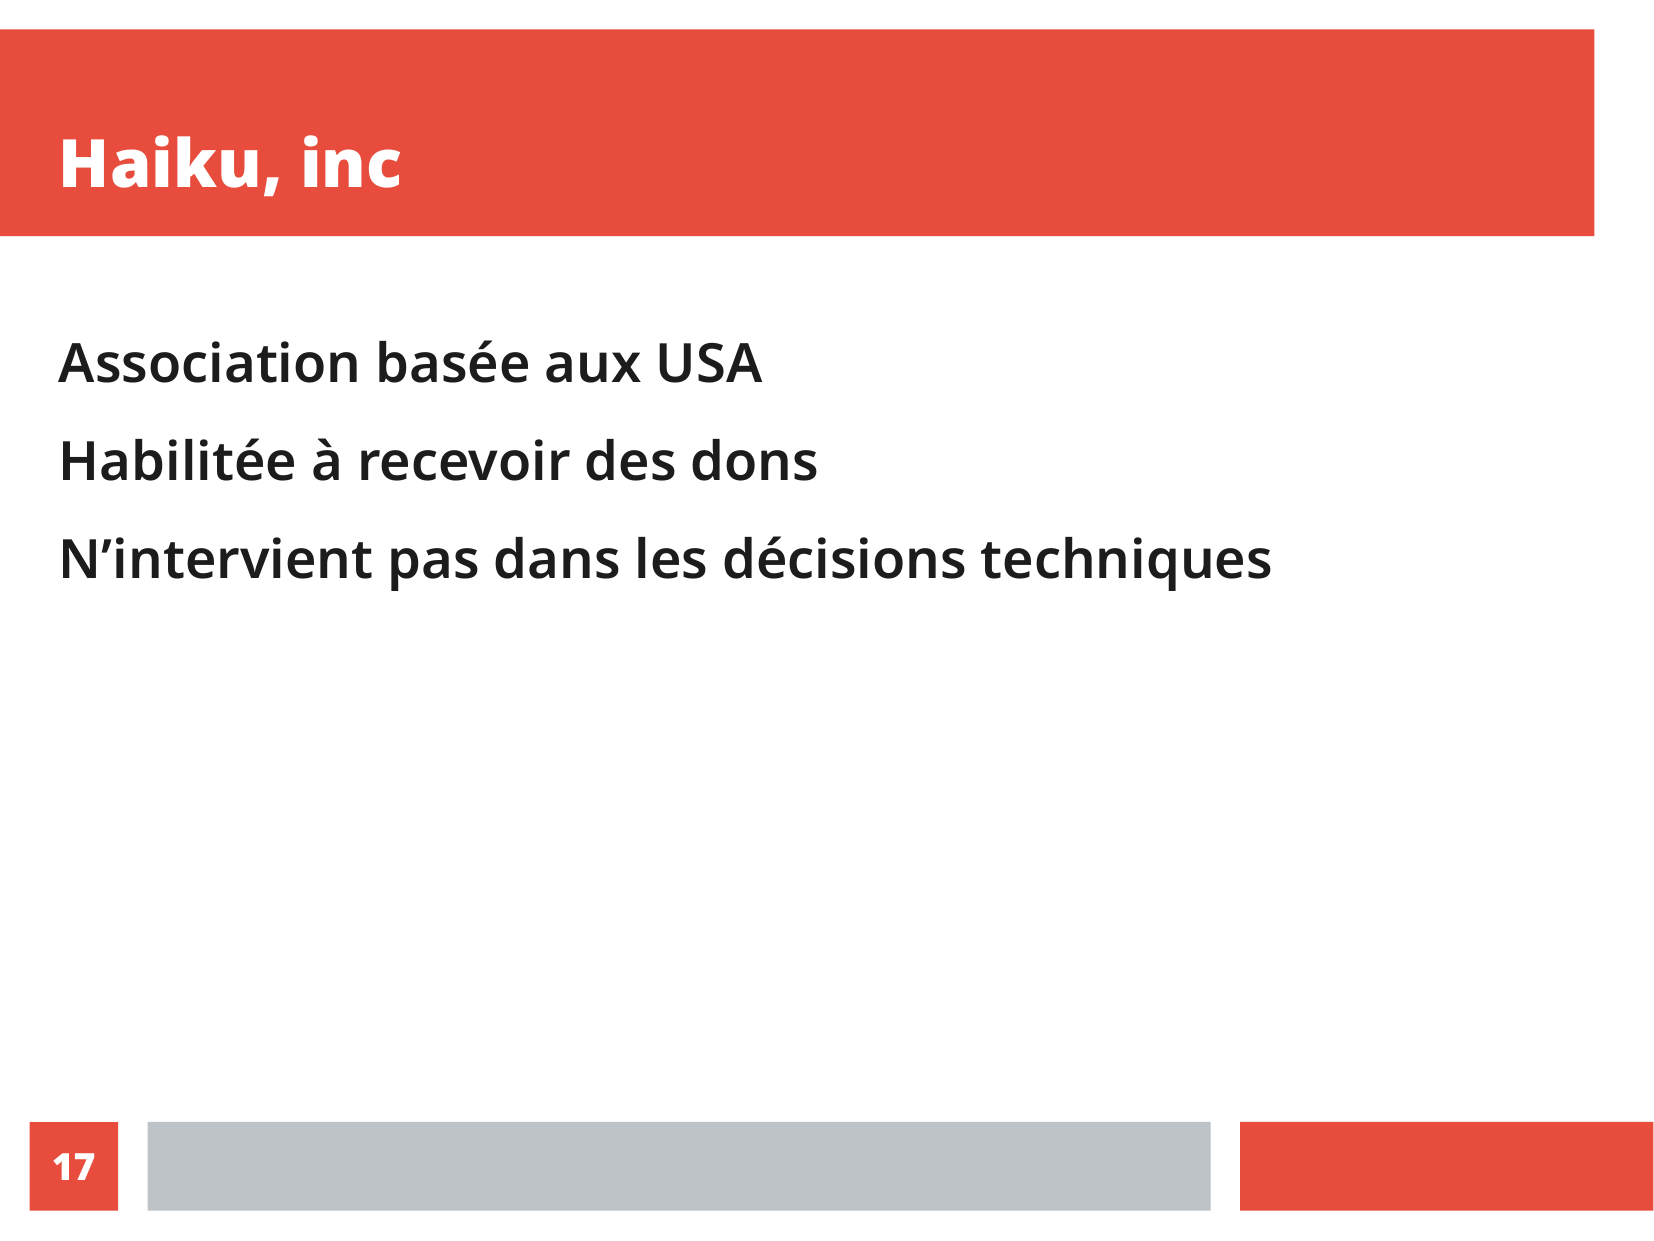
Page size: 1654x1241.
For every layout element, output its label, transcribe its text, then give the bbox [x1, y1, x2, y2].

list Association basée aux USA Habilitée à recevoir des dons N’intervient pas dans les décisions techniques [59, 324, 1565, 1093]
title Haiku, inc [59, 59, 1595, 207]
